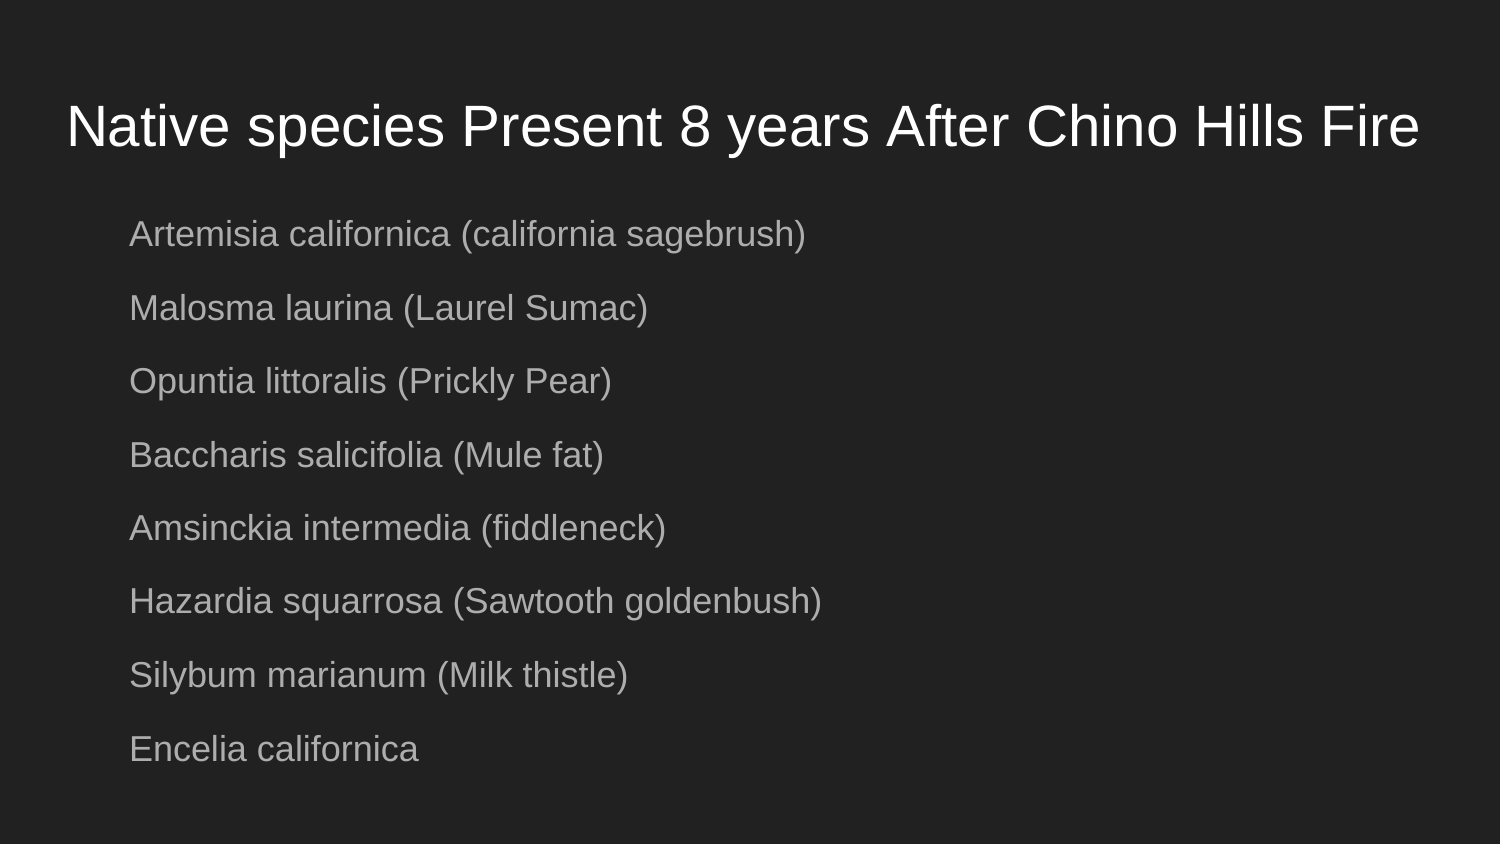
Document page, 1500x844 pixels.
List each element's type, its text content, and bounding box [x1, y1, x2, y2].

list Artemisia californica (california sagebrush) Malosma laurina (Laurel Sumac) Opuntia littoralis (Prickly Pear) Baccharis salicifolia (Mule fat) Amsinckia intermedia (fiddleneck) Hazardia squarrosa (Sawtooth goldenbush) Silybum marianum (Milk thistle) Encelia californica [51, 189, 1449, 787]
title Native species Present 8 years After Chino Hills Fire [51, 72, 1449, 167]
